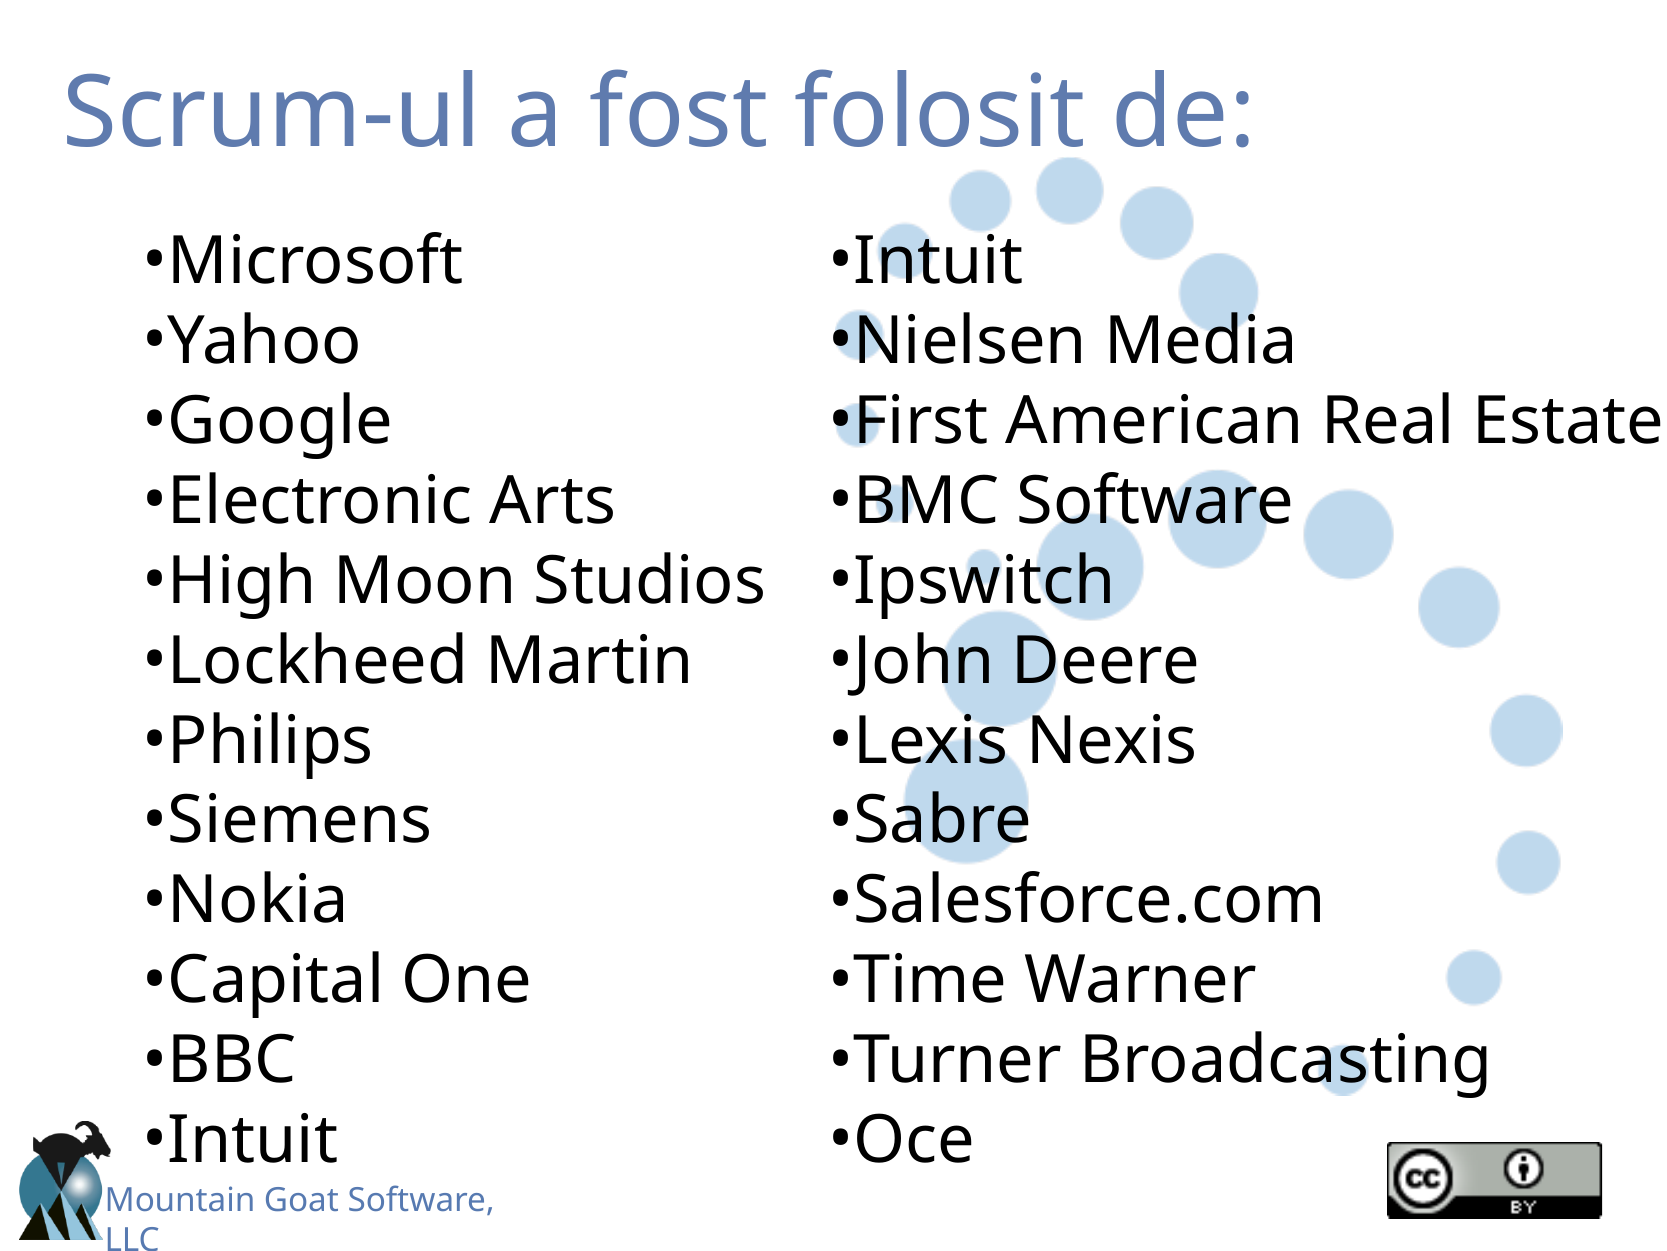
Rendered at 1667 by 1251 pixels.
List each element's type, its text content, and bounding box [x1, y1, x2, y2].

title Scrum-ul a fost folosit de: [56, 18, 1609, 194]
text_box Intuit Nielsen Media First American Real Estate BMC Software Ipswitch John Deere Lexis Nexis Sabre Salesforce.com Time Warner Turner Broadcasting Oce [828, 217, 1665, 1176]
text_box Microsoft Yahoo Google Electronic Arts High Moon Studios Lockheed Martin Philips Siemens Nokia Capital One BBC Intuit [143, 217, 767, 1176]
